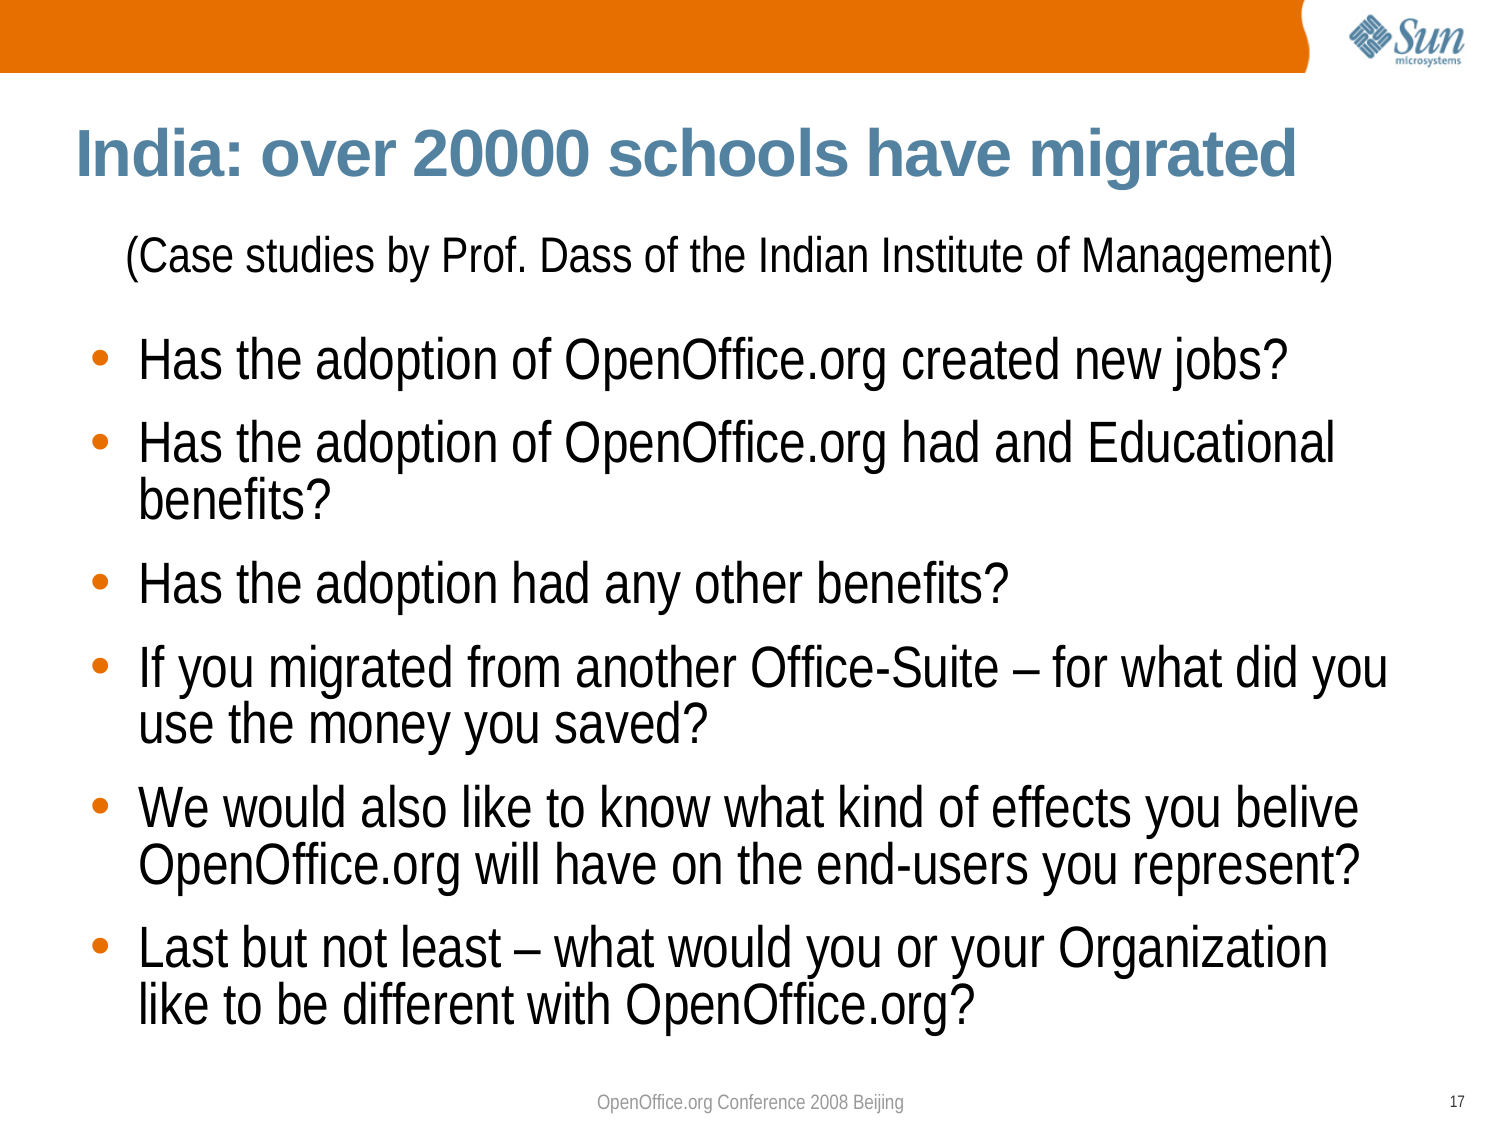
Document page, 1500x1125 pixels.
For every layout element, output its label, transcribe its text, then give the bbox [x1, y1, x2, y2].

text_box (Case studies by Prof. Dass of the Indian Institute of Management) [125, 233, 1459, 290]
list Has the adoption of OpenOffice.org created new jobs? Has the adoption of OpenOffice.org had and Educational benefits? Has the adoption had any other benefits? If you migrated from another Office-Suite – for what did you use the money you saved? We would also like to know what kind of effects you belive OpenOffice.org will have on the end-users you represent? Last but not least – what would you or your Organization like to be different with OpenOffice.org? [70, 333, 1408, 1042]
text_box India: over 20000 schools have migrated [75, 123, 1361, 212]
picture [0, 0, 1500, 73]
